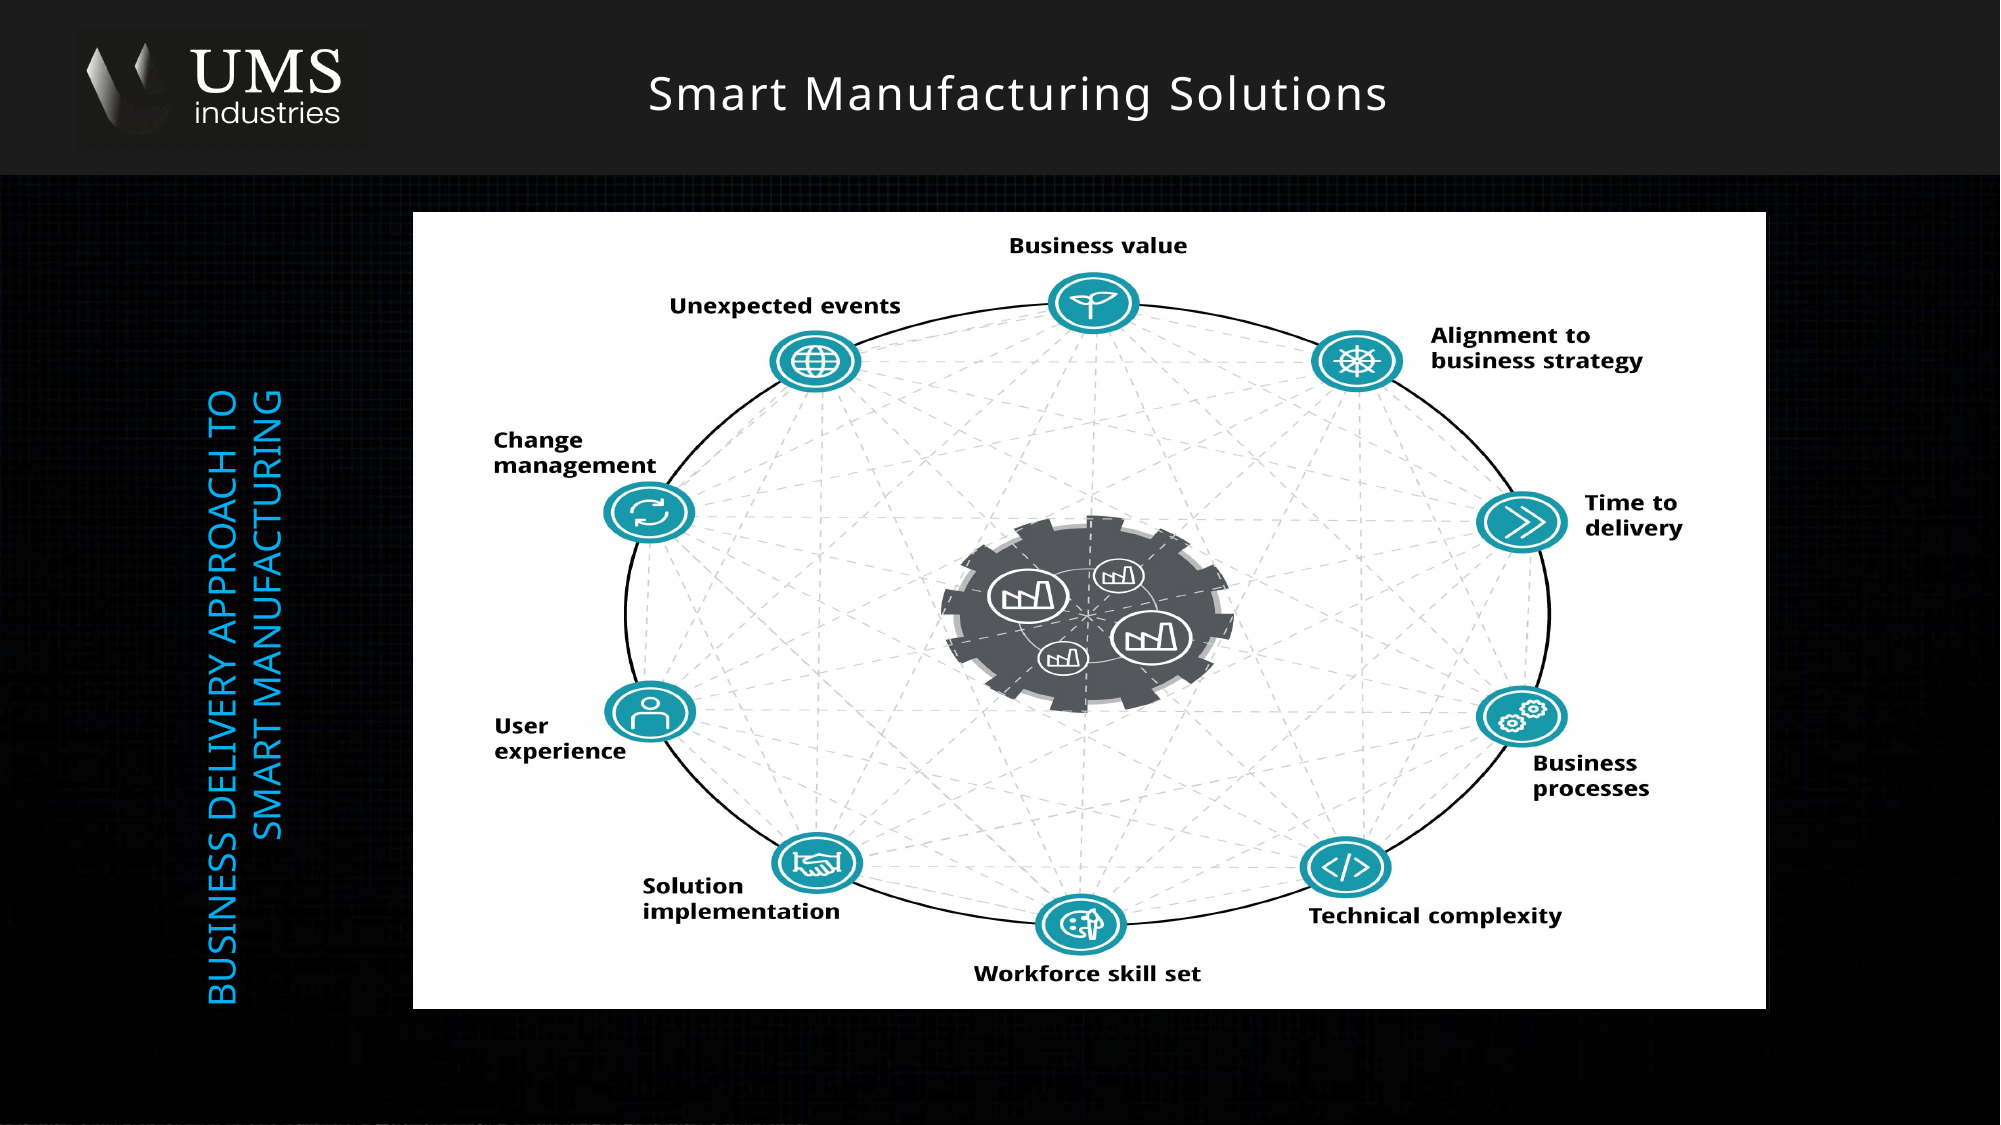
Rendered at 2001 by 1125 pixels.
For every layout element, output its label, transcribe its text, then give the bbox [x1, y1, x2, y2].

picture [76, 27, 369, 150]
text_box [0, 0, 2000, 1125]
text_box BUSINESS DELIVERY APPROACH TO SMART MANUFACTURING [190, 197, 297, 1024]
picture [0, 175, 1999, 1125]
text_box Smart Manufacturing Solutions [633, 57, 1924, 128]
